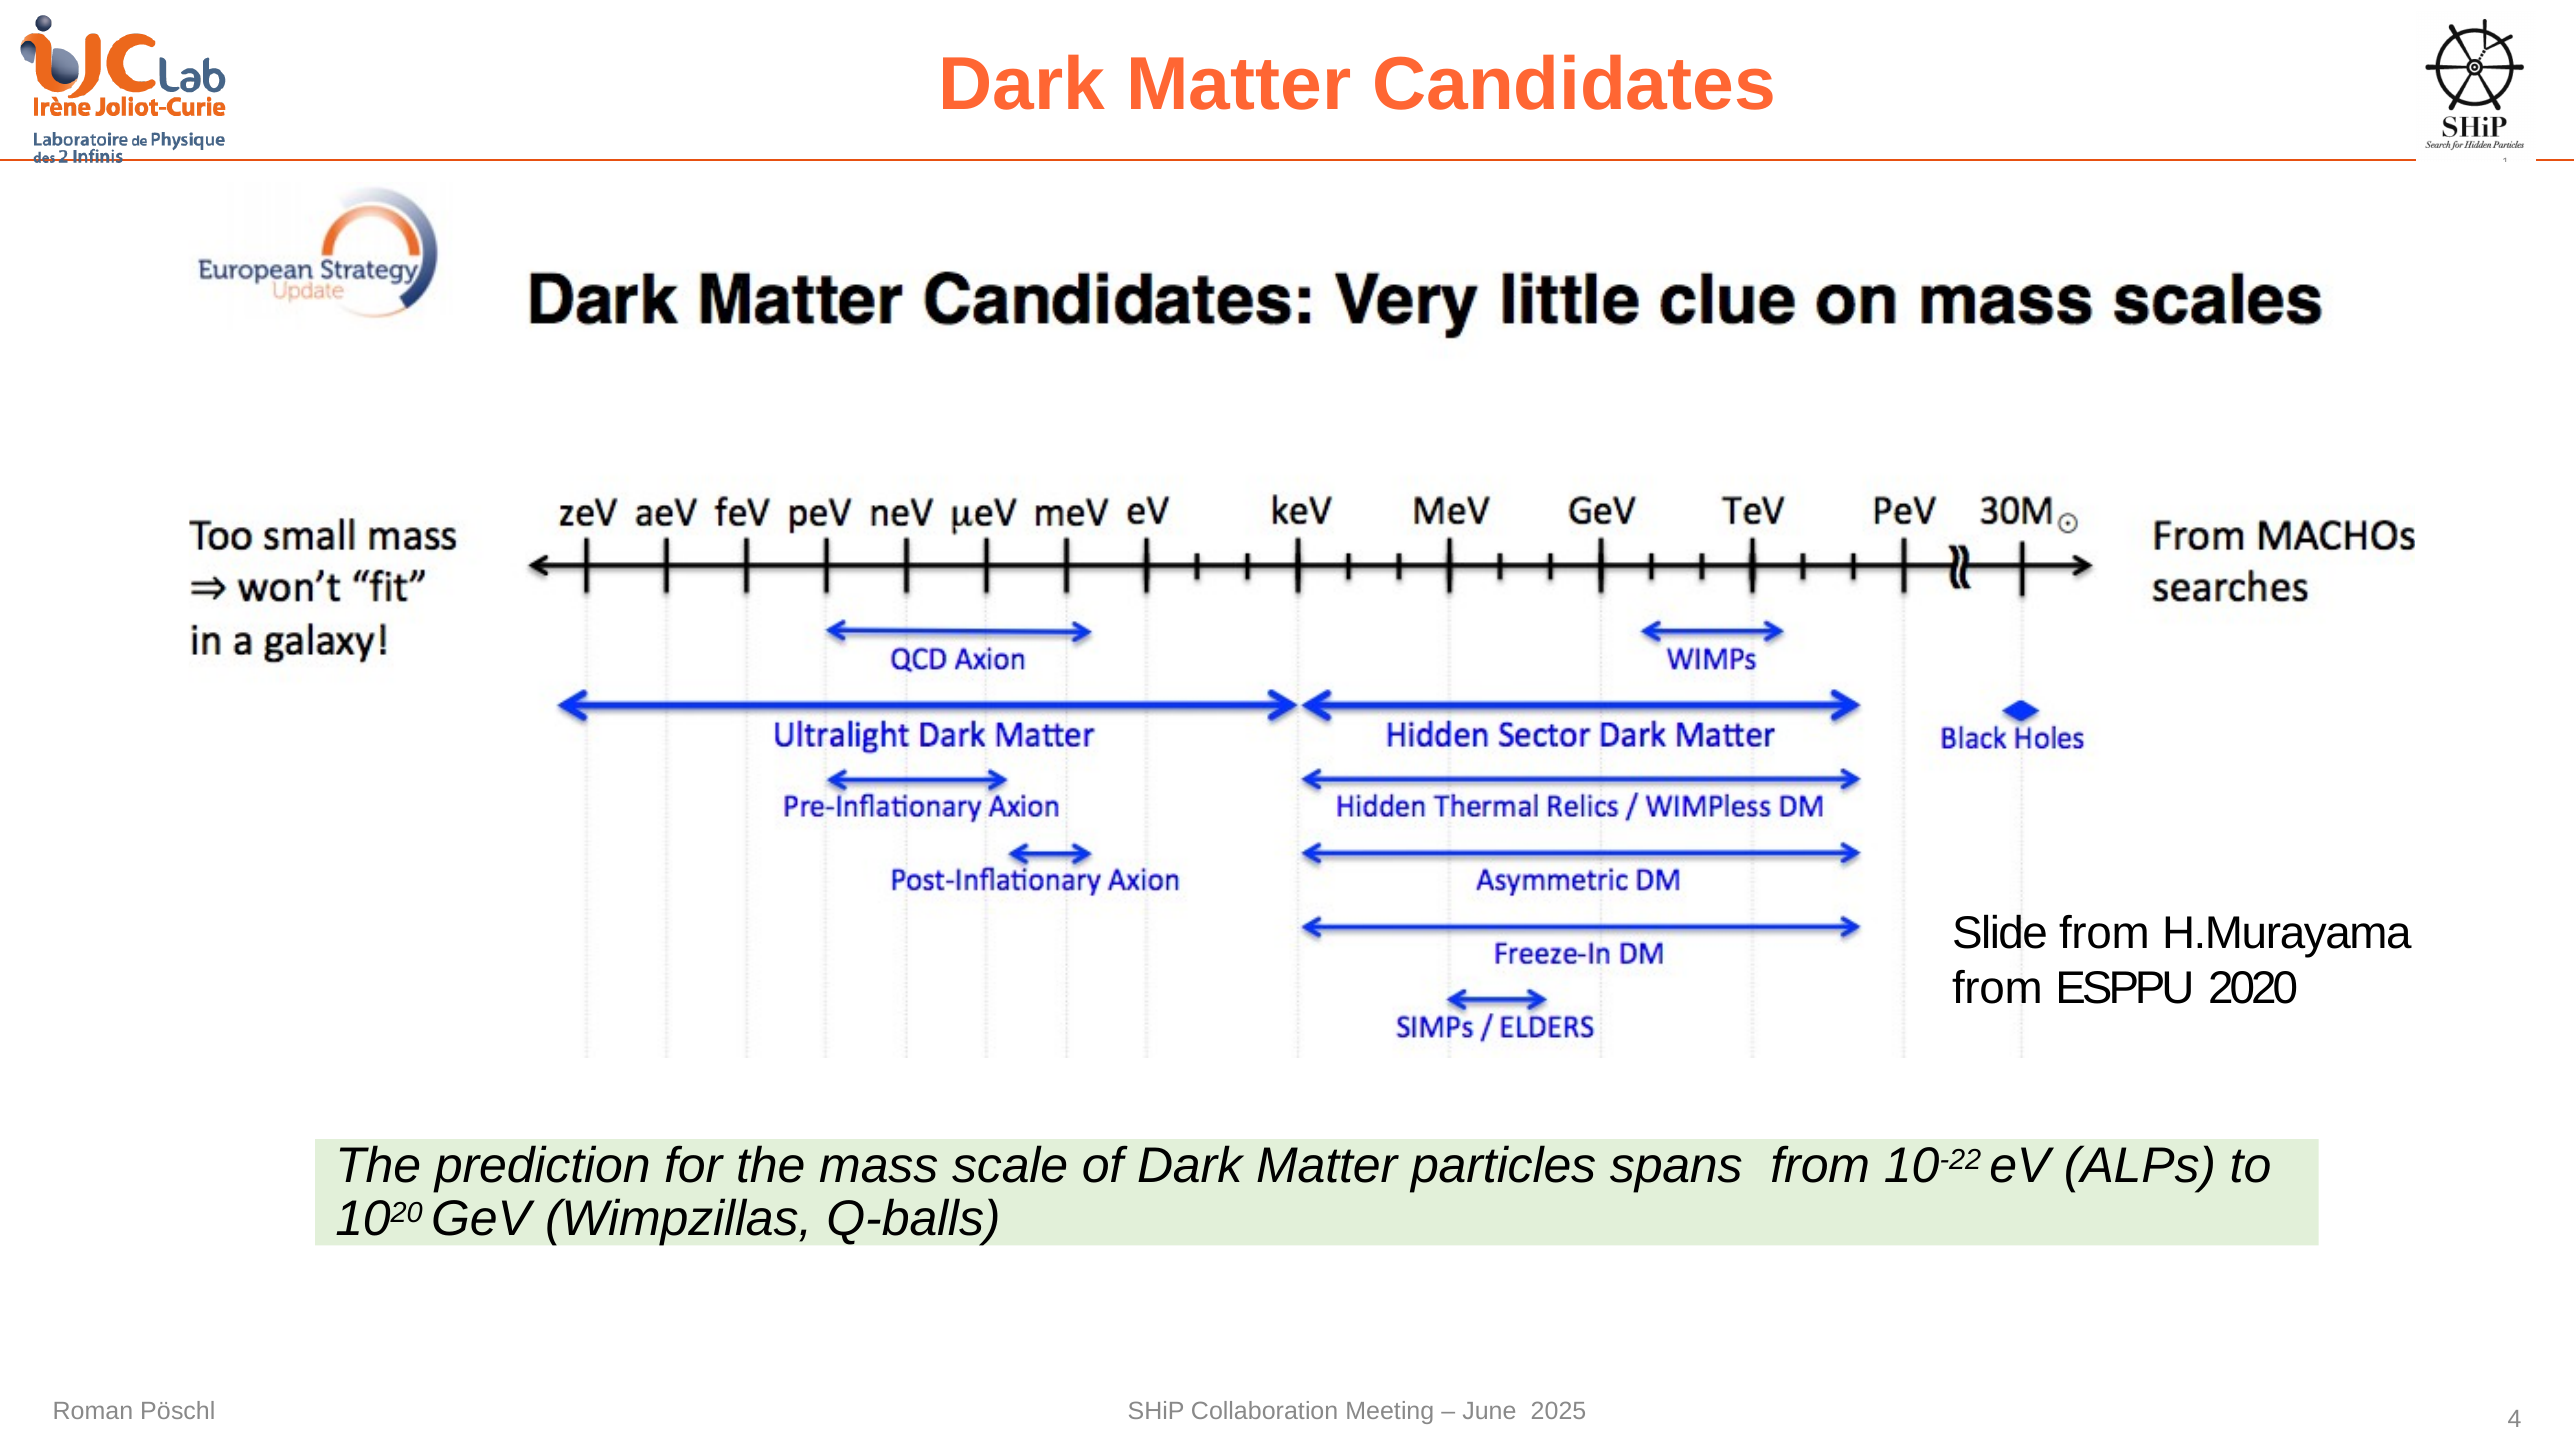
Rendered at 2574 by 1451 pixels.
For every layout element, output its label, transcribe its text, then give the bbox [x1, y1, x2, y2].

text_box The prediction for the mass scale of Dark Matter particles spans from 10-22 eV (ALPs) to 1020 GeV (Wimpzillas, Q-balls) [315, 1139, 2319, 1246]
picture [2416, 11, 2536, 162]
text_box Slide from H.Murayama from ESPPU 2020 [1950, 900, 2506, 1013]
text_box [188, 182, 2416, 1058]
title Dark Matter Candidates [199, 34, 2517, 132]
picture [4, 0, 241, 178]
